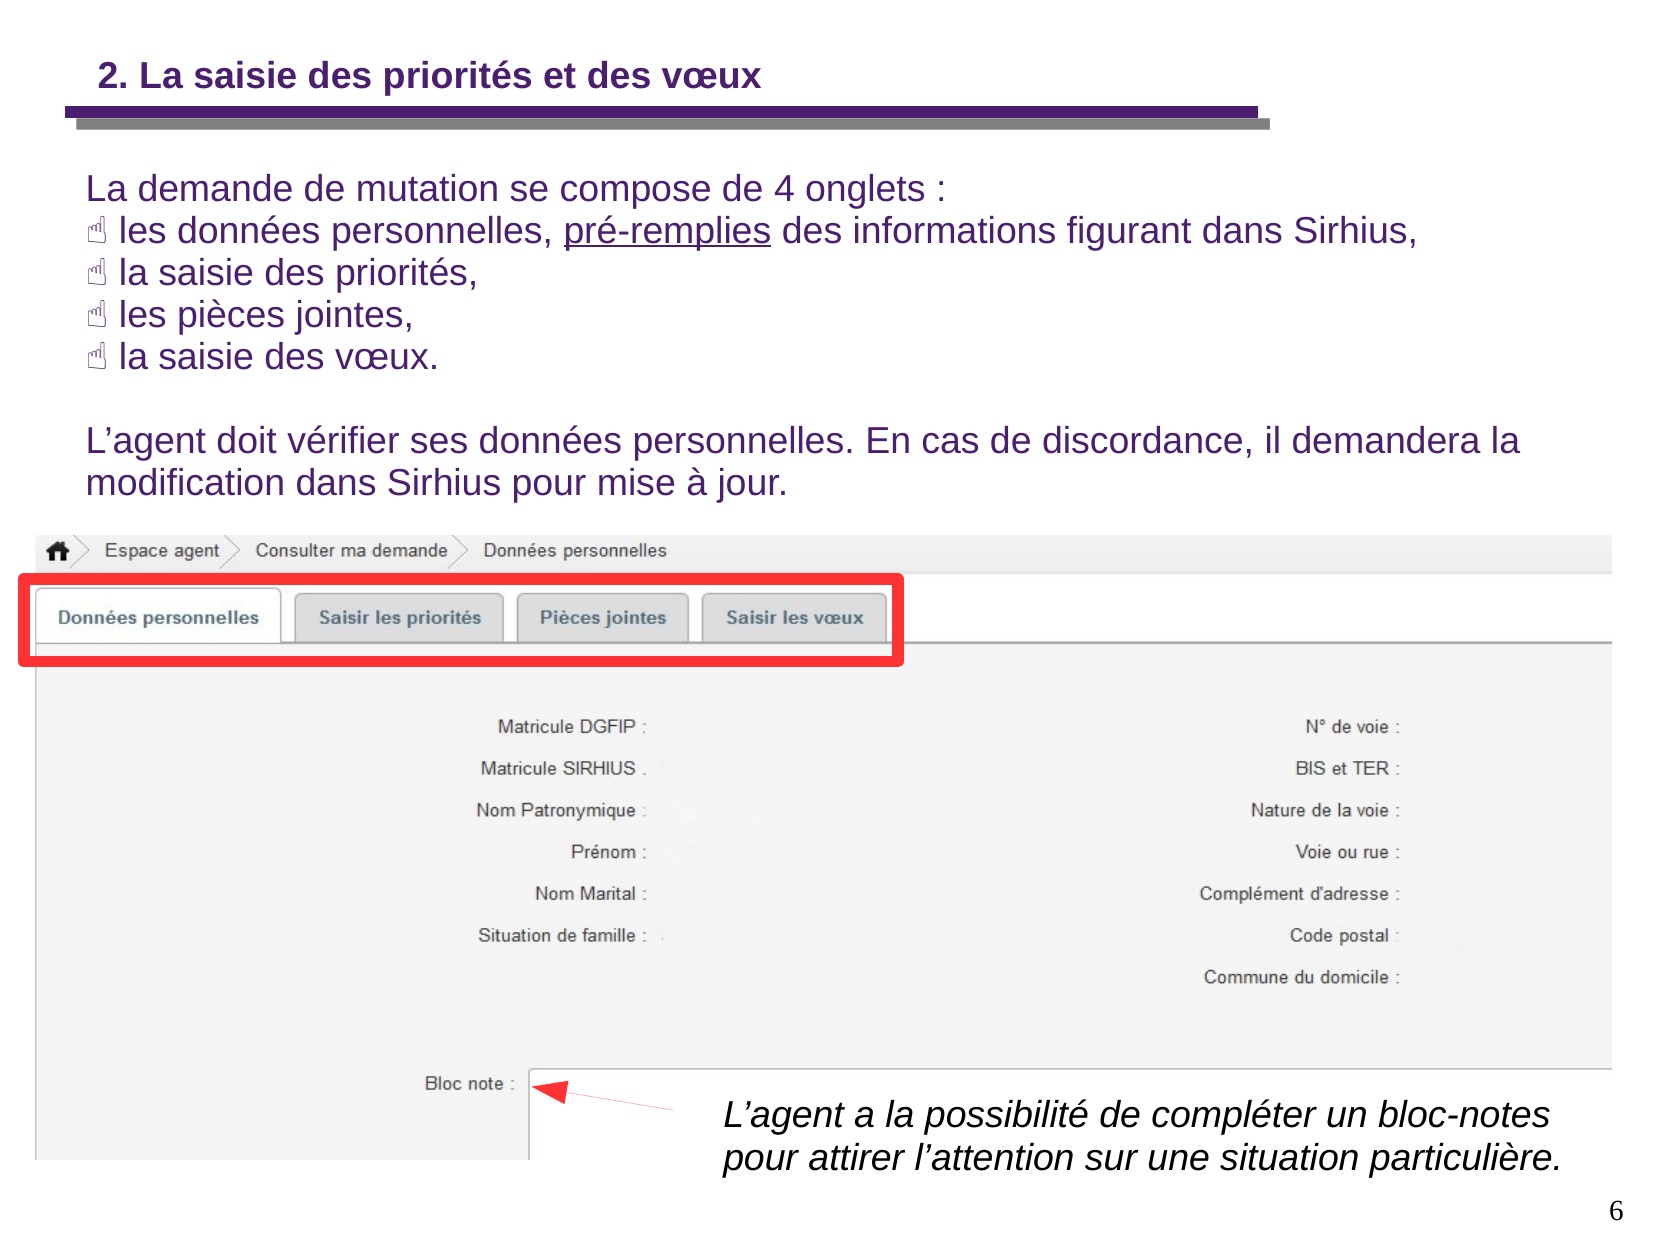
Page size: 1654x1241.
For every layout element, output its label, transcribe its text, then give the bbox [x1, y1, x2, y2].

text_box L’agent a la possibilité de compléter un bloc-notes pour attirer l’attention sur une situation particulière. [708, 1086, 1601, 1186]
picture [35, 535, 1613, 1160]
picture [35, 585, 892, 656]
text_box La demande de mutation se compose de 4 onglets :  les données personnelles, pré-remplies des informations figurant dans Sirhius,  la saisie des priorités,  les pièces jointes,  la saisie des vœux. L’agent doit vérifier ses données personnelles. En cas de discordance, il demandera la modification dans Sirhius pour mise à jour. [70, 159, 1595, 535]
text_box 2. La saisie des priorités et des vœux [82, 47, 862, 105]
